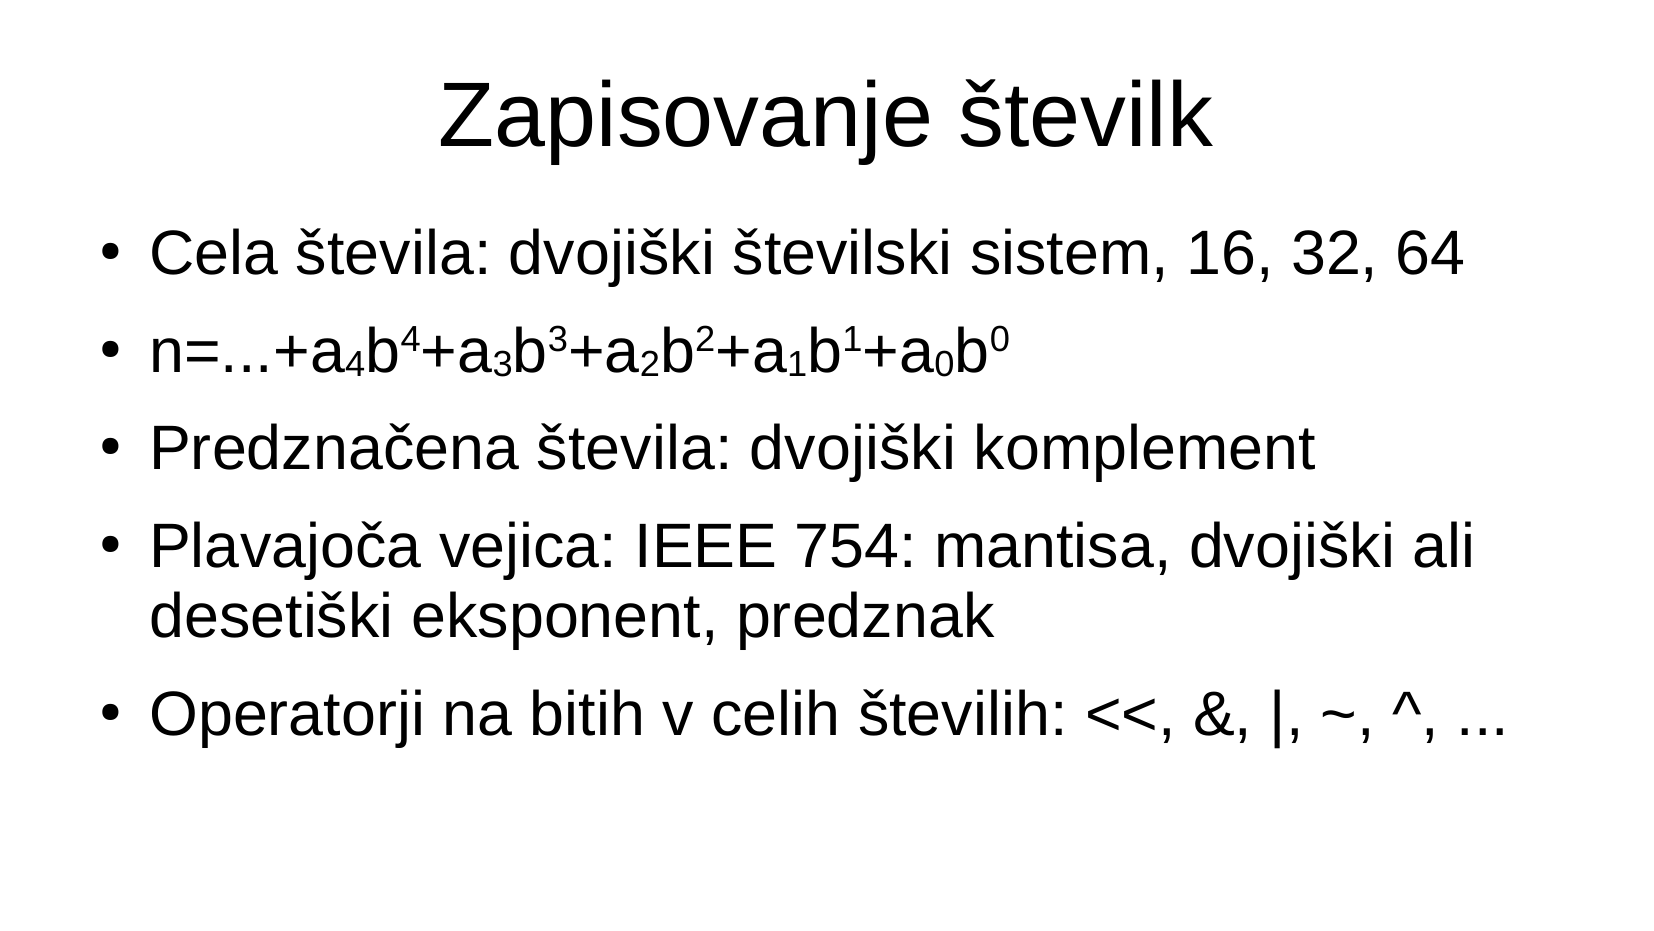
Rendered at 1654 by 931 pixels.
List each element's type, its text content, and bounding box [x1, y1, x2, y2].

title Zapisovanje številk [82, 37, 1571, 193]
list Cela števila: dvojiški številski sistem, 16, 32, 64 n=...+a4b4+a3b3+a2b2+a1b1+a0b0 Predznačena števila: dvojiški komplement Plavajoča vejica: IEEE 754: mantisa, dvojiški ali desetiški eksponent, predznak Operatorji na bitih v celih številih: <<, &, |, ~, ^, ... [82, 217, 1571, 758]
